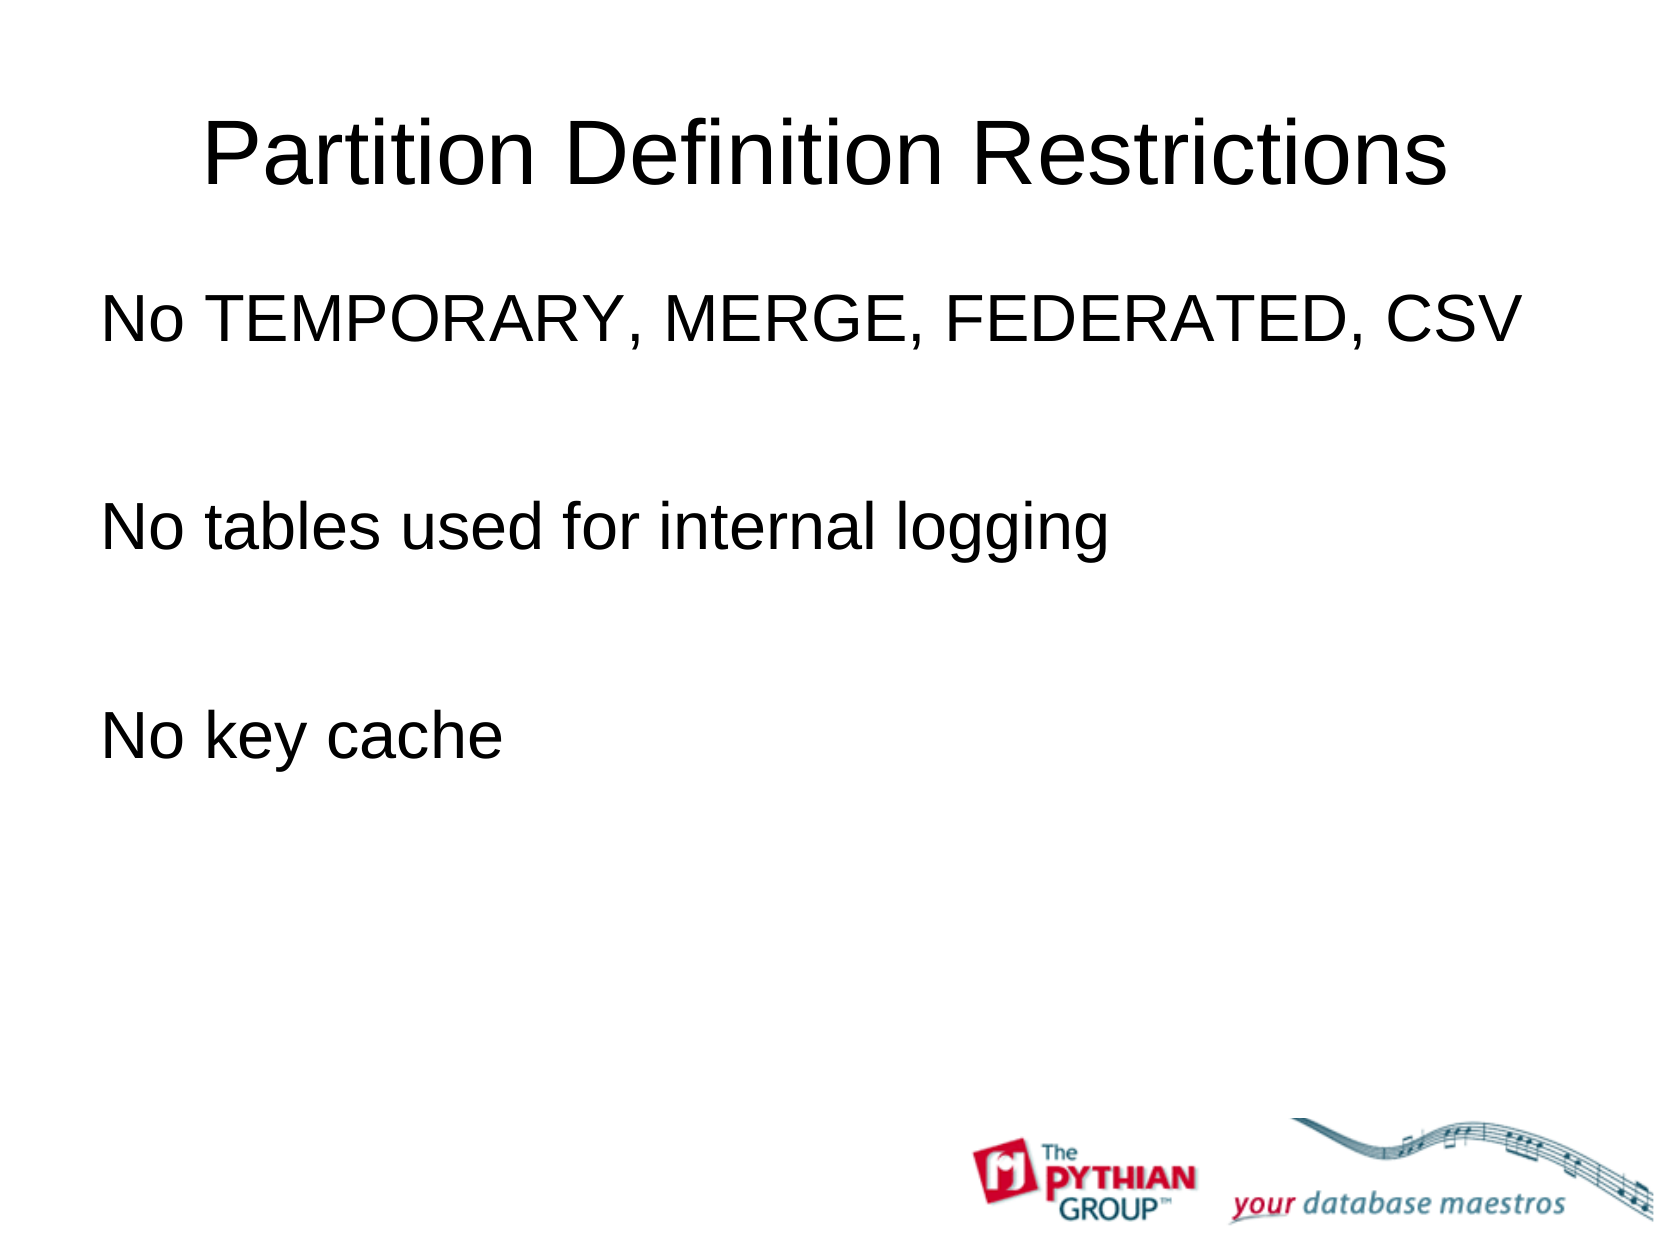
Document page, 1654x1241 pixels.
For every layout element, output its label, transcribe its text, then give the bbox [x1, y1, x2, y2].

picture [955, 1118, 1654, 1241]
list No TEMPORARY, MERGE, FEDERATED, CSV No tables used for internal logging No key cache [82, 280, 1571, 1085]
title Partition Definition Restrictions [82, 49, 1571, 257]
